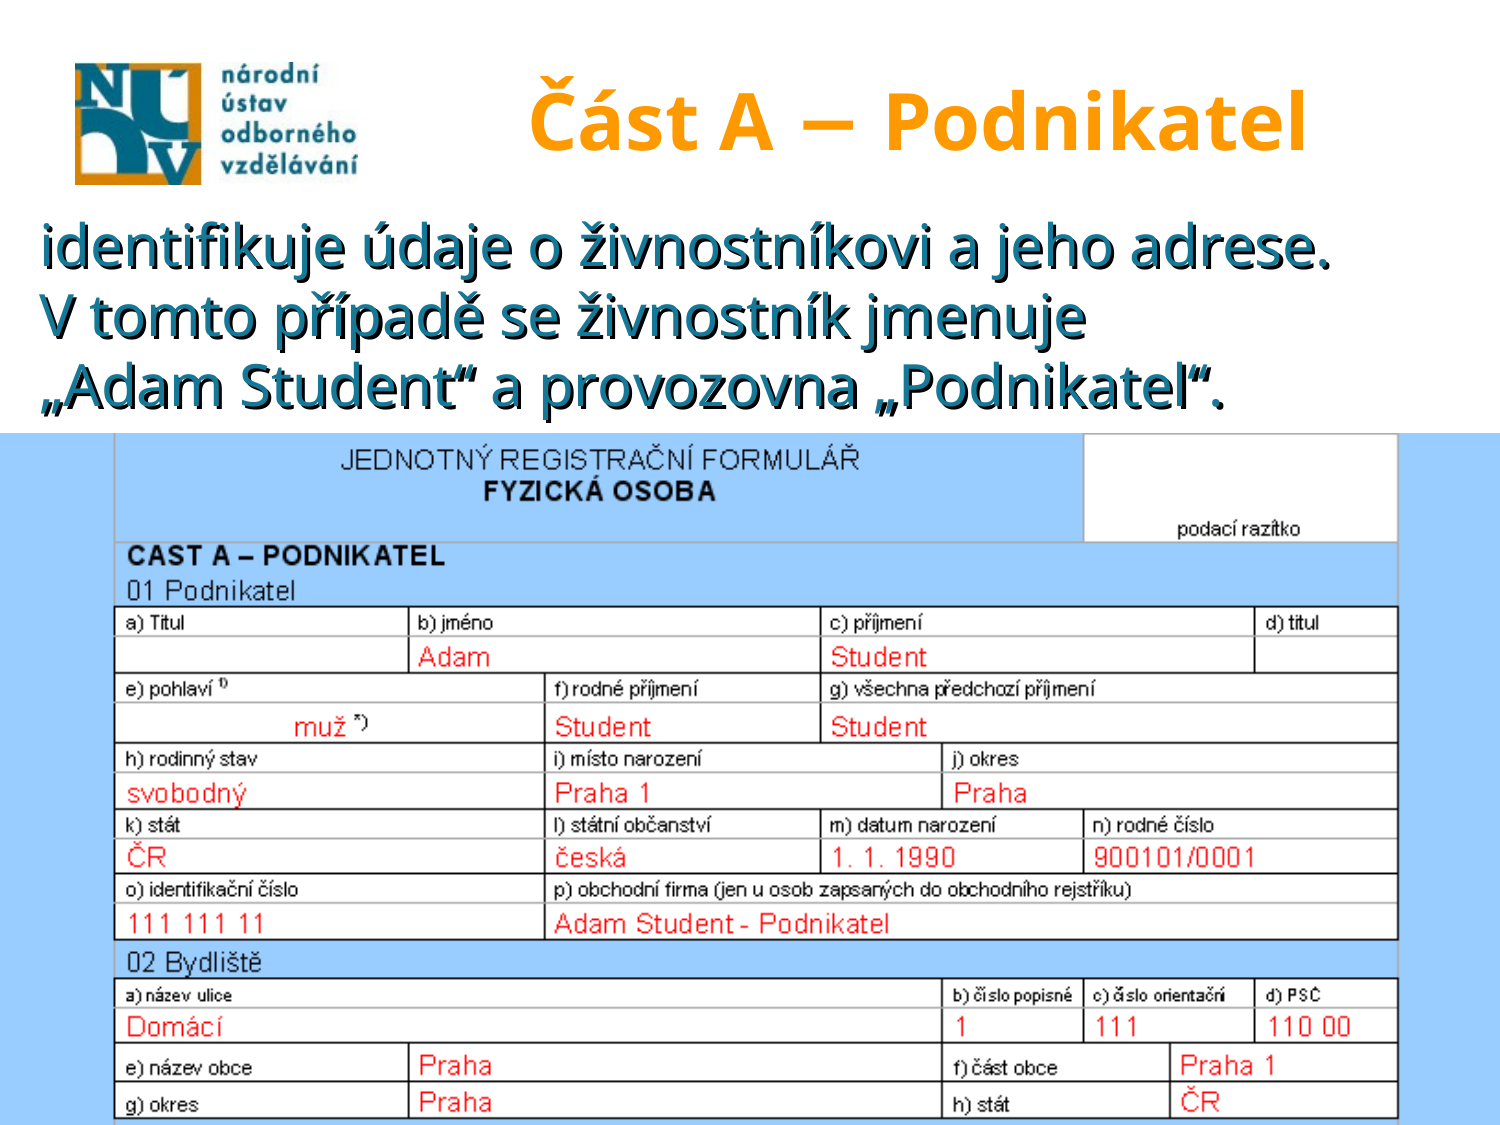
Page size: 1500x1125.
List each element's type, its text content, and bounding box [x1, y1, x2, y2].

picture [0, 433, 1500, 1125]
title Část A − Podnikatel [412, 50, 1425, 188]
picture [75, 62, 358, 185]
text_box identifikuje údaje o živnostníkovi a jeho adrese. V tomto případě se živnostník jmenuje „Adam Student“ a provozovna „Podnikatel“. [24, 200, 1500, 426]
